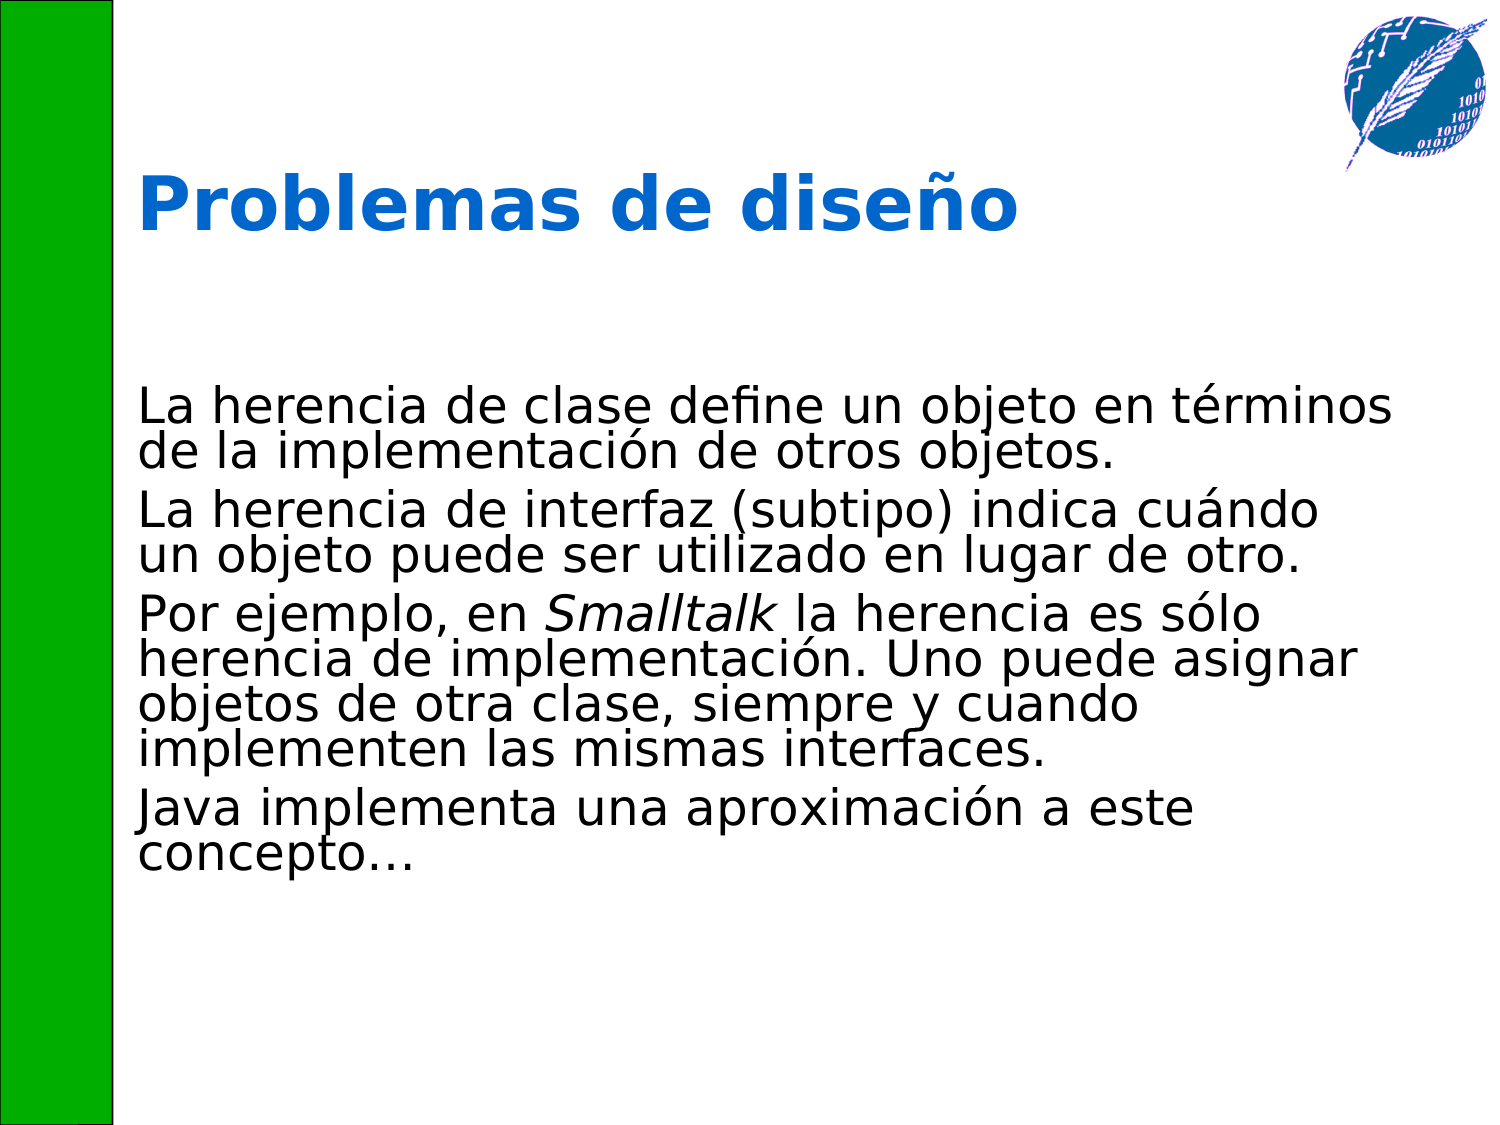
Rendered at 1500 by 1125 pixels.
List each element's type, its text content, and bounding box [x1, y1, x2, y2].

title Problemas de diseño [136, 126, 1411, 299]
picture [1417, 140, 1425, 149]
picture [1341, 15, 1488, 172]
list La herencia de clase define un objeto en términos de la implementación de otros objetos. La herencia de interfaz (subtipo) indica cuándo un objeto puede ser utilizado en lugar de otro. Por ejemplo, en Smalltalk la herencia es sólo herencia de implementación. Uno puede asignar objetos de otra clase, siempre y cuando implementen las mismas interfaces. Java implementa una aproximación a este concepto… [137, 387, 1397, 1042]
